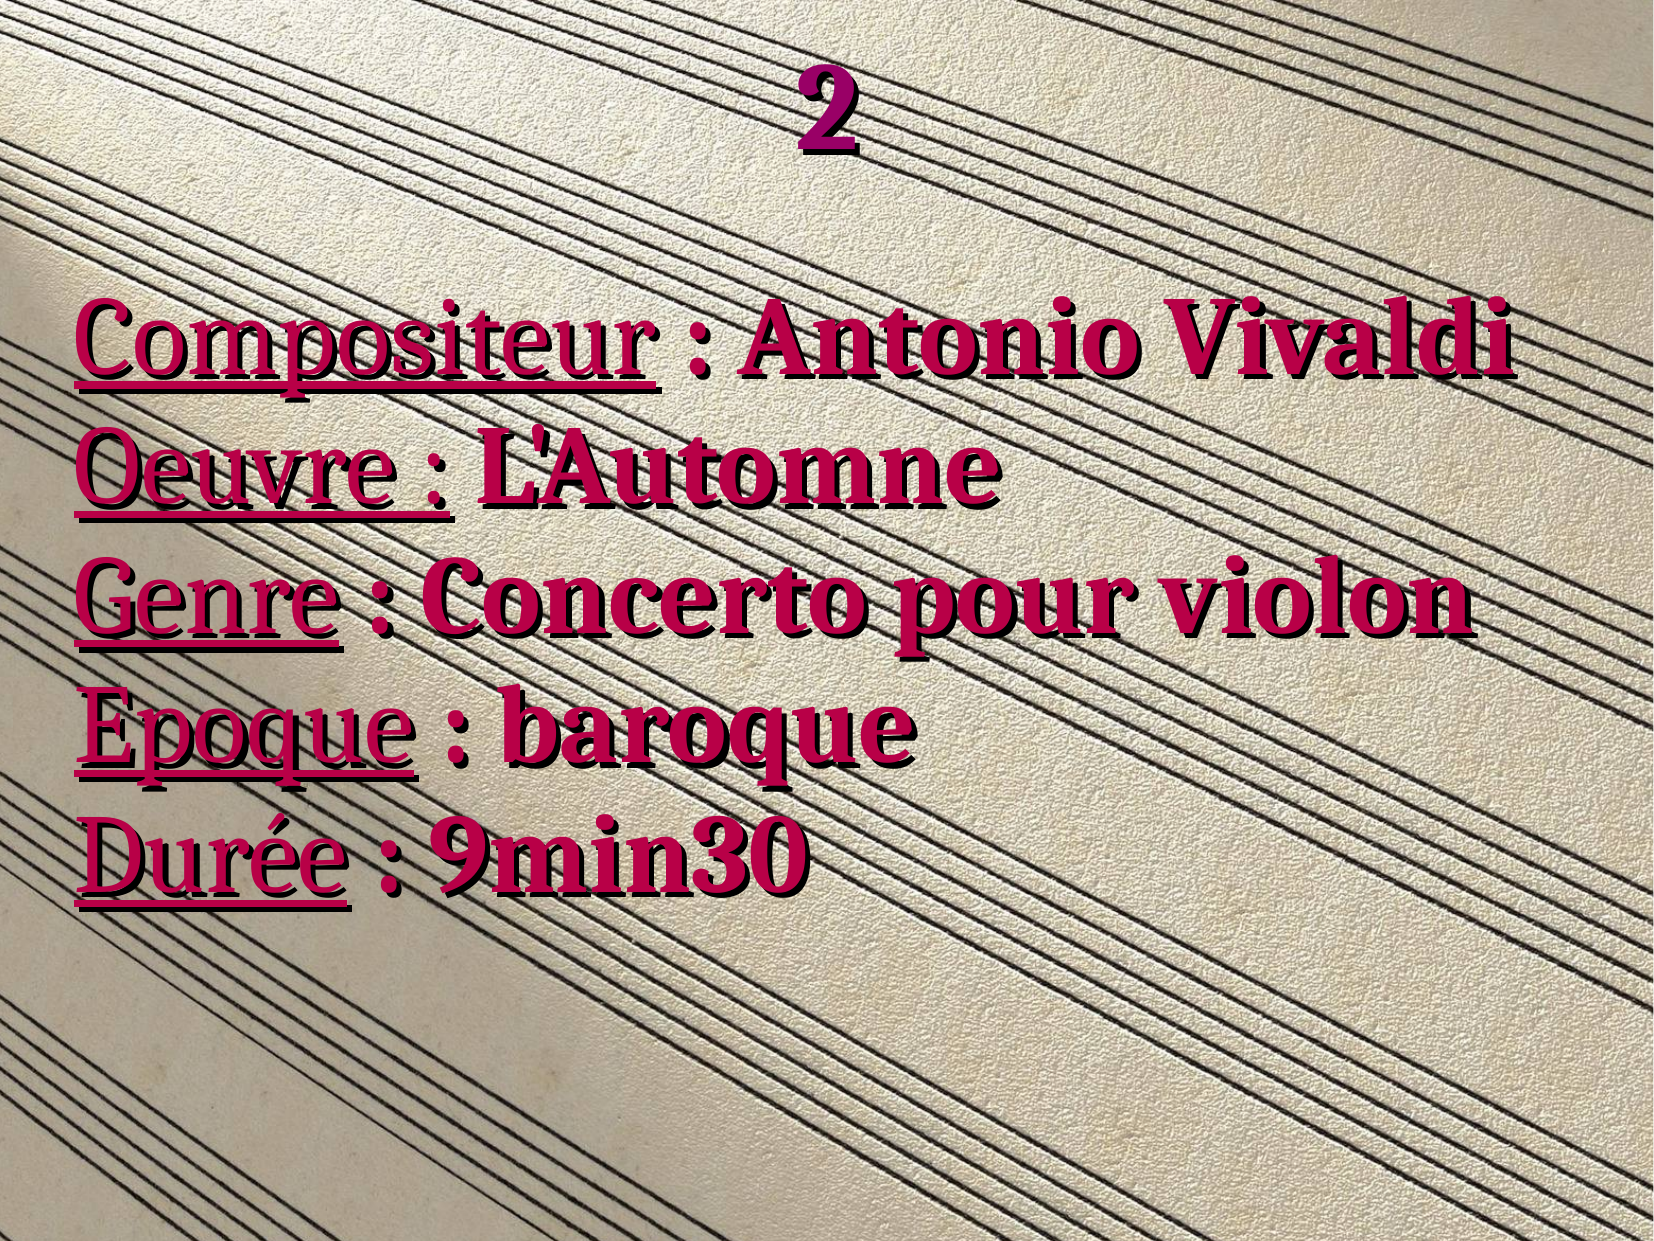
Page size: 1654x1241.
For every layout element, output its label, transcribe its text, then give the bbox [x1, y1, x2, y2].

text_box Compositeur : Antonio Vivaldi Oeuvre : L'Automne Genre : Concerto pour violon Epoque : baroque Durée : 9min30 [59, 265, 1654, 941]
picture [0, 0, 1654, 1241]
text_box 2 [442, 29, 1211, 265]
